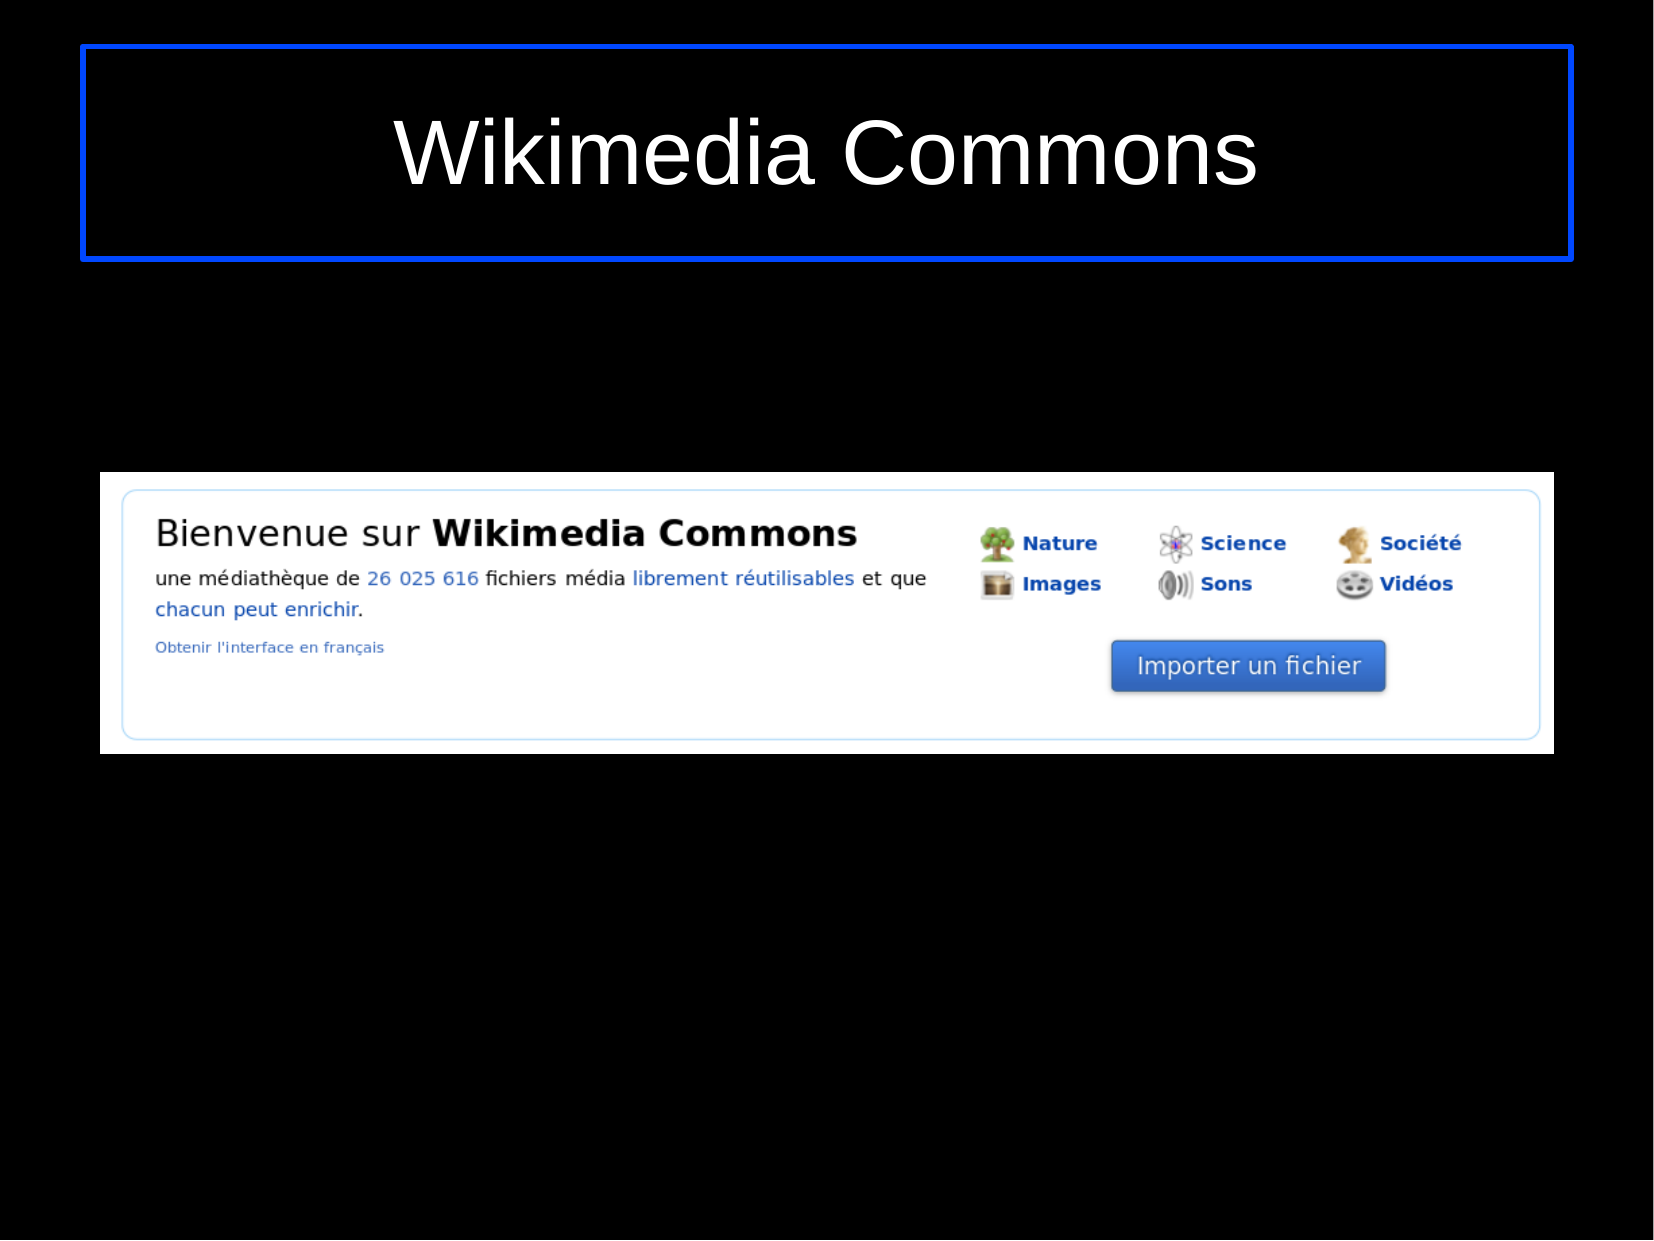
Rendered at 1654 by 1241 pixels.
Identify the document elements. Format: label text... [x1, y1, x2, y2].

picture [100, 472, 1554, 755]
title Wikimedia Commons [82, 46, 1571, 260]
